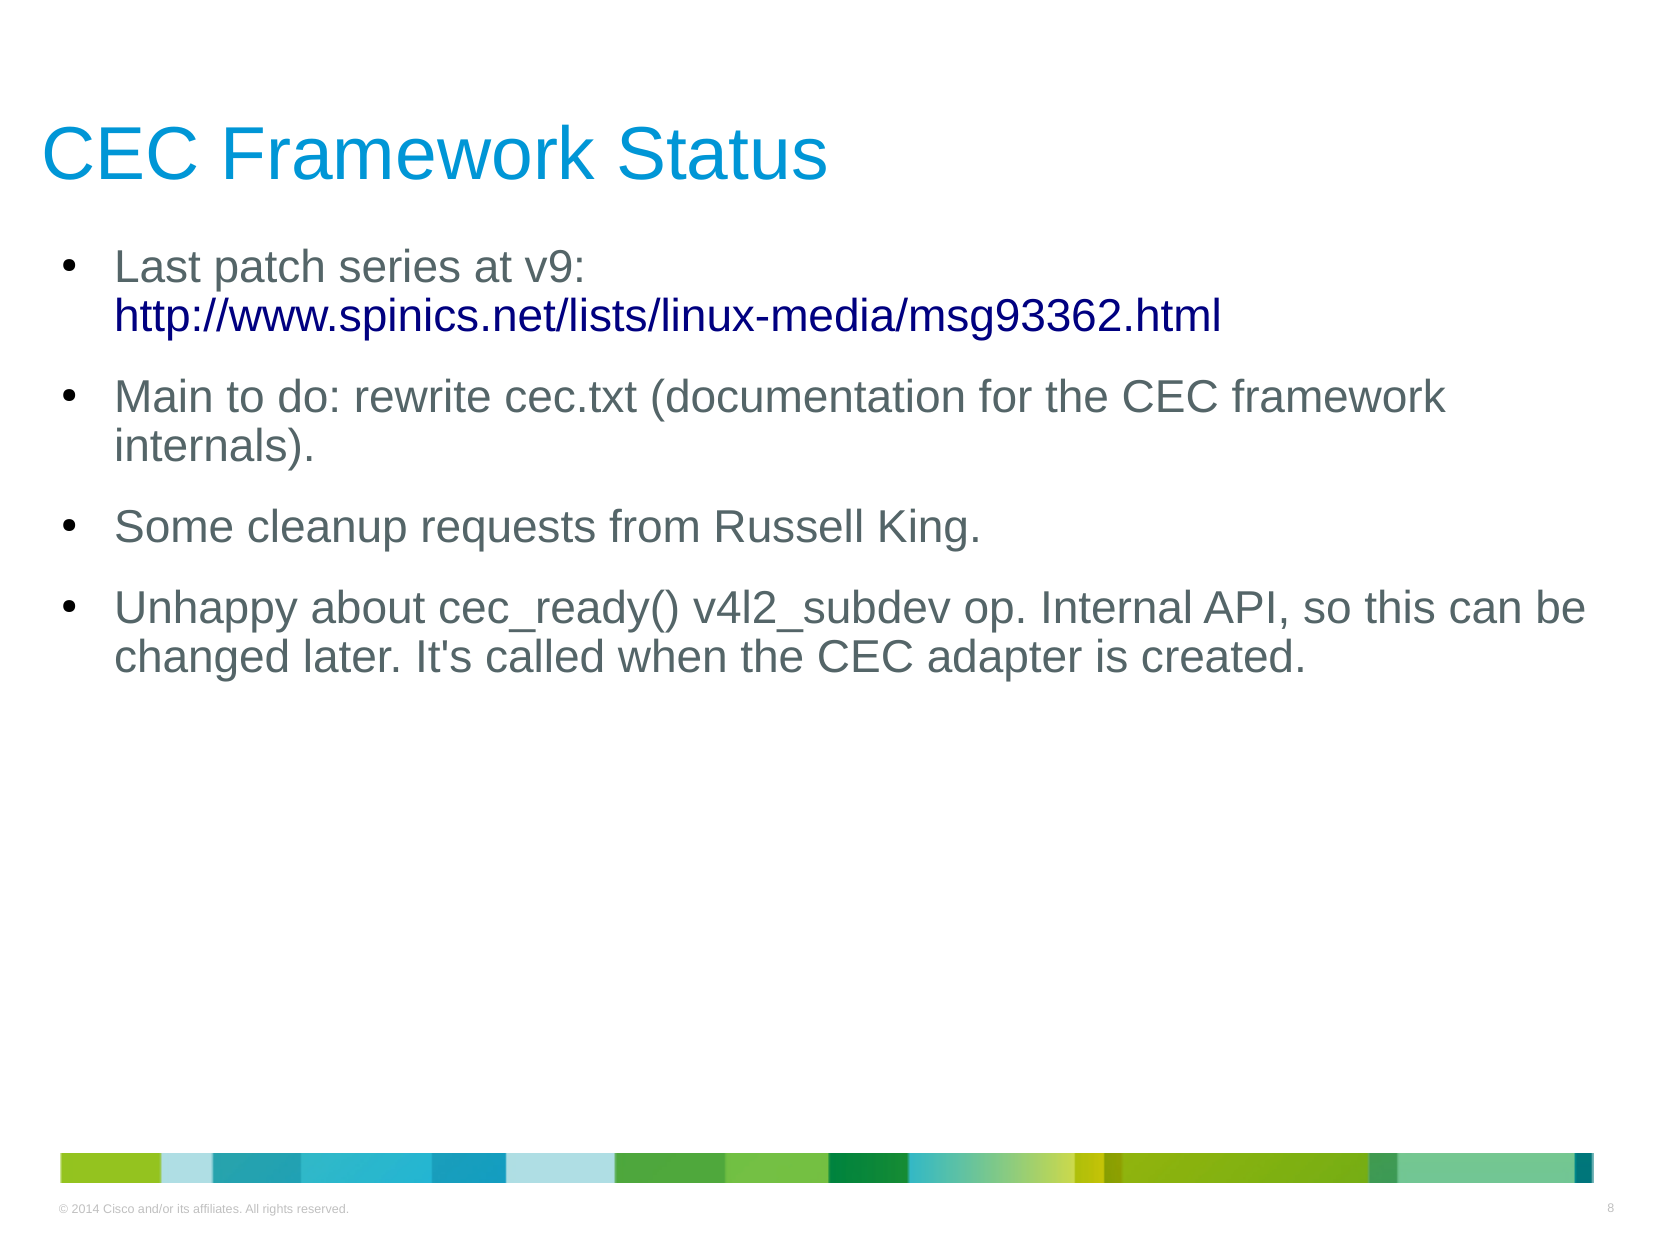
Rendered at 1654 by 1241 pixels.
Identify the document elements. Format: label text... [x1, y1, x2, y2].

list Last patch series at v9: http://www.spinics.net/lists/linux-media/msg93362.html Main to do: rewrite cec.txt (documentation for the CEC framework internals). Some cleanup requests from Russell King. Unhappy about cec_ready() v4l2_subdev op. Internal API, so this can be changed later. It's called when the CEC adapter is created. [43, 243, 1595, 1141]
title CEC Framework Status [41, 78, 1595, 230]
picture [60, 1153, 1594, 1183]
